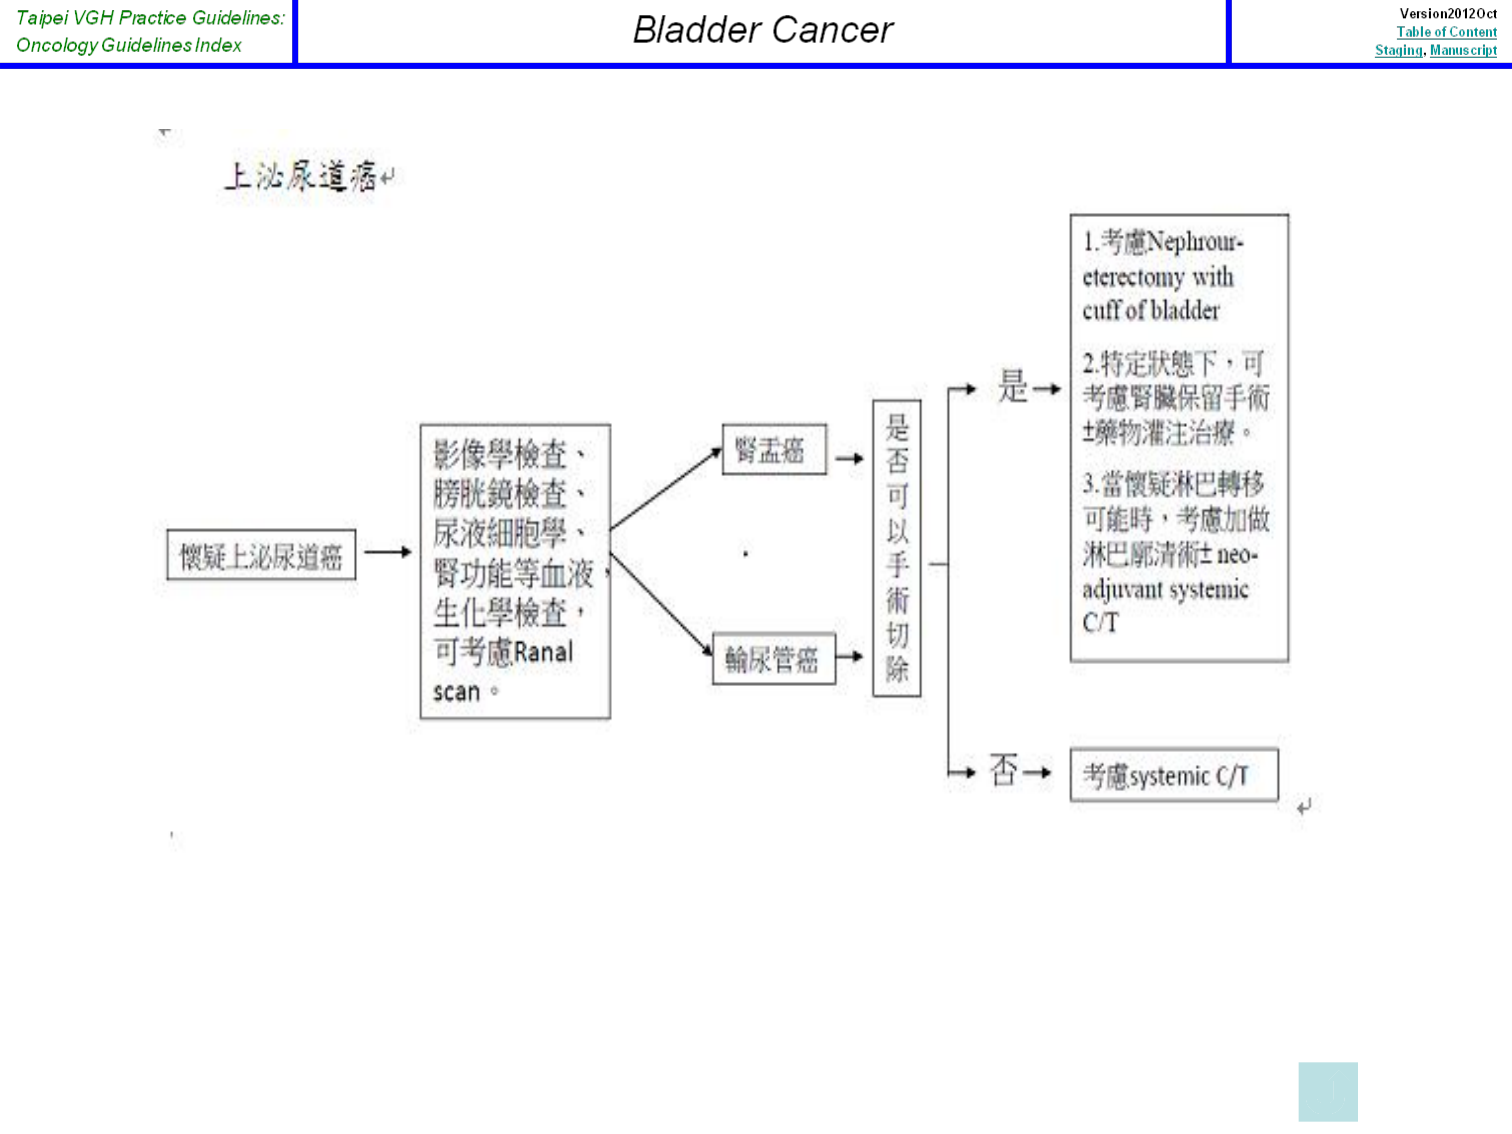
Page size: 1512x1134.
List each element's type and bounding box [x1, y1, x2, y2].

picture [106, 129, 1430, 1028]
